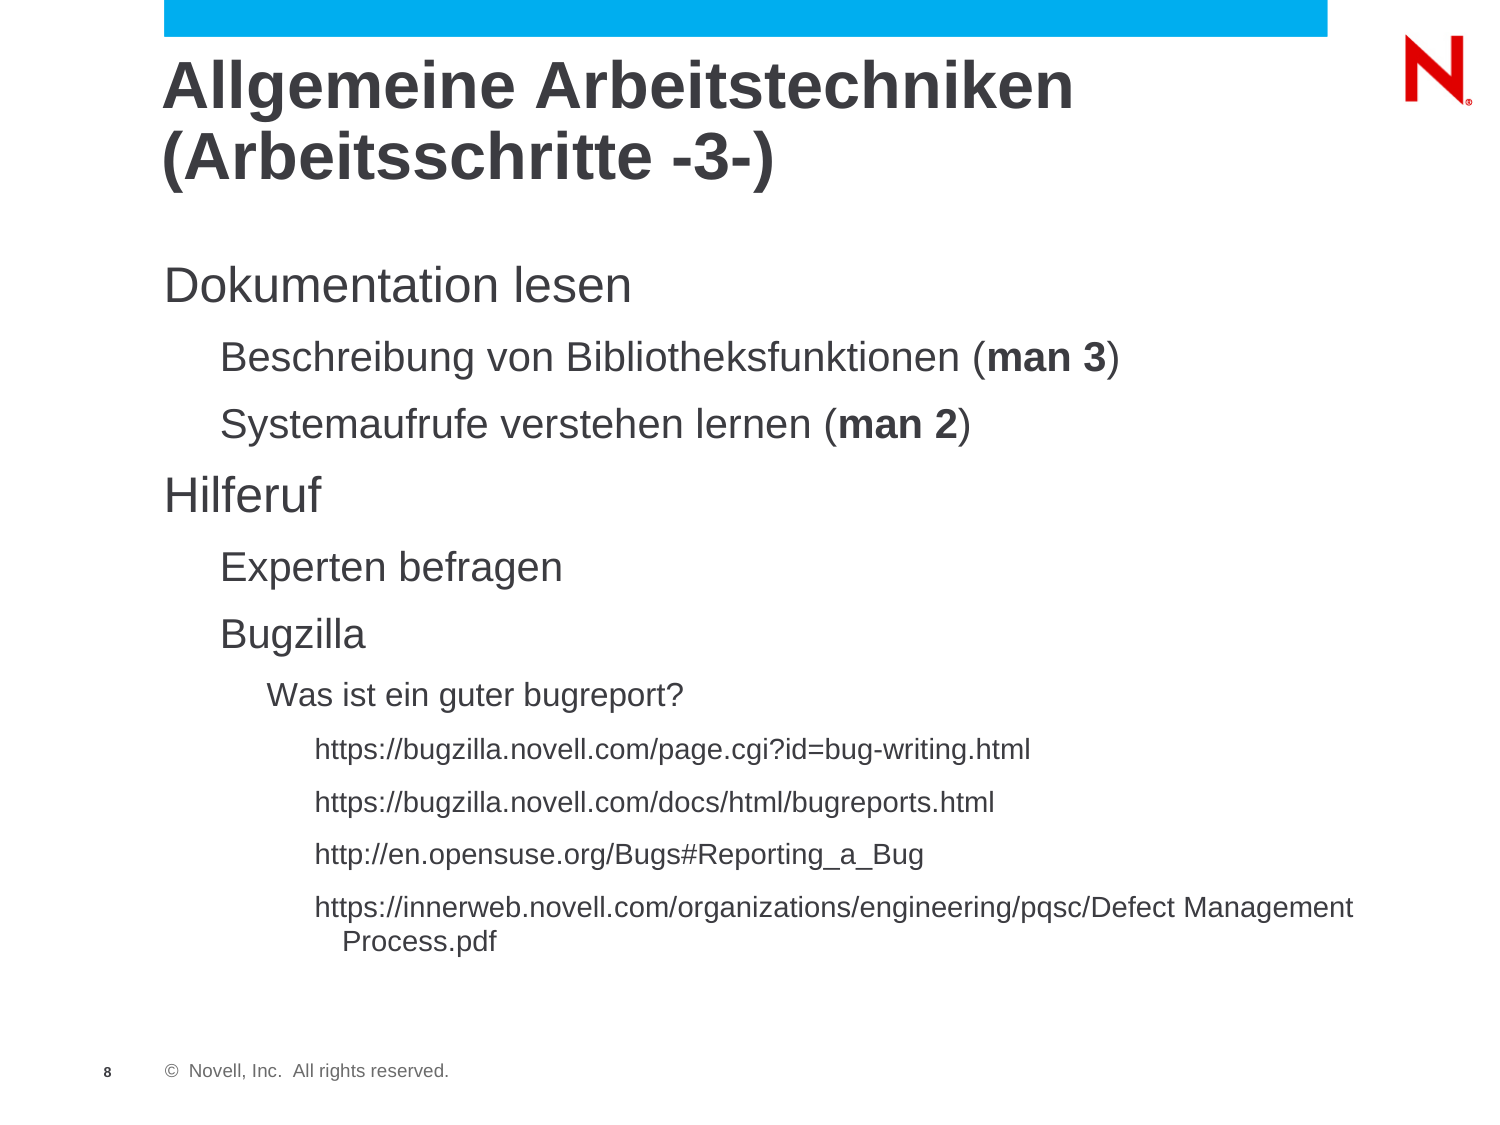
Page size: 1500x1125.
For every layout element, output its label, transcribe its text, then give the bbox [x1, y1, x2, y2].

title Allgemeine Arbeitstechniken (Arbeitsschritte -3-) [161, 41, 1383, 205]
picture [1403, 32, 1473, 107]
list Dokumentation lesen Beschreibung von Bibliotheksfunktionen (man 3) Systemaufrufe verstehen lernen (man 2) Hilferuf Experten befragen Bugzilla Was ist ein guter bugreport? https://bugzilla.novell.com/page.cgi?id=bug-writing.html https://bugzilla.novell.com/docs/html/bugreports.html http://en.opensuse.org/Bugs#Reporting_a_Bug https://innerweb.novell.com/organizations/engineering/pqsc/Defect Management Process.pdf [163, 254, 1404, 986]
